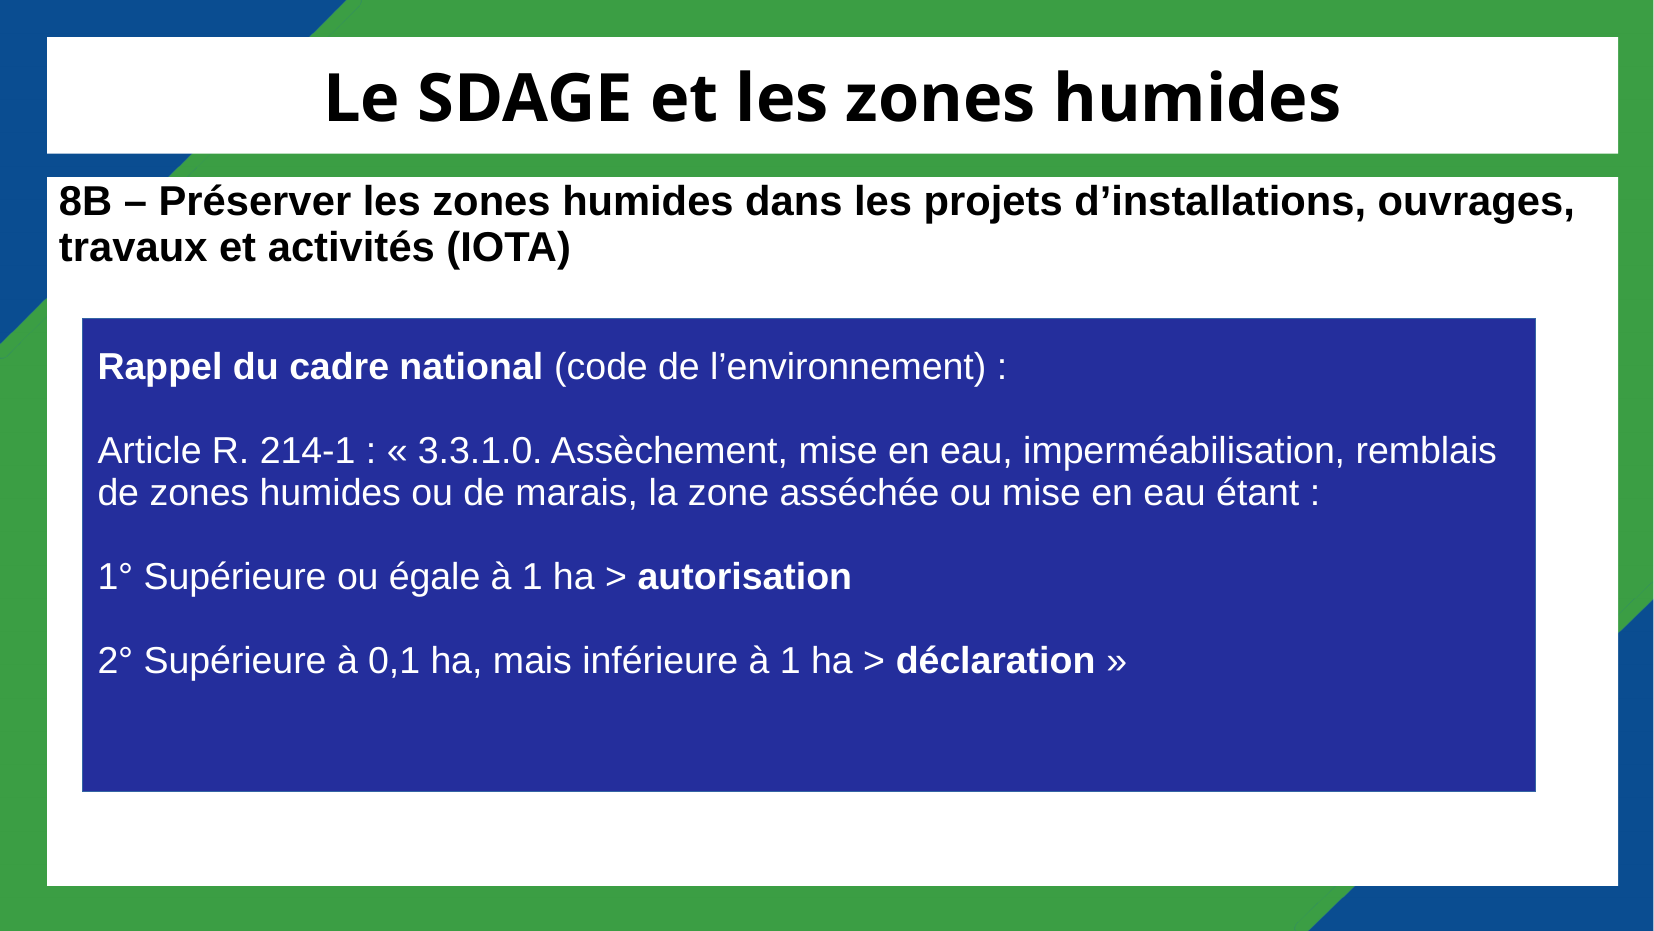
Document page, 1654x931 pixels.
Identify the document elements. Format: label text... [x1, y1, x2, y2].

picture [0, 0, 1654, 931]
text_box Rappel du cadre national (code de l’environnement) : Article R. 214-1 : « 3.3.1.0. Assèchement, mise en eau, imperméabilisation, remblais de zones humides ou de marais, la zone asséchée ou mise en eau étant : 1° Supérieure ou égale à 1 ha > autorisation 2° Supérieure à 0,1 ha, mais inférieure à 1 ha > déclaration » [82, 318, 1536, 792]
title 8B – Préserver les zones humides dans les projets d’installations, ouvrages, travaux et activités (IOTA) [47, 177, 1619, 886]
title Le SDAGE et les zones humides [47, 37, 1619, 154]
